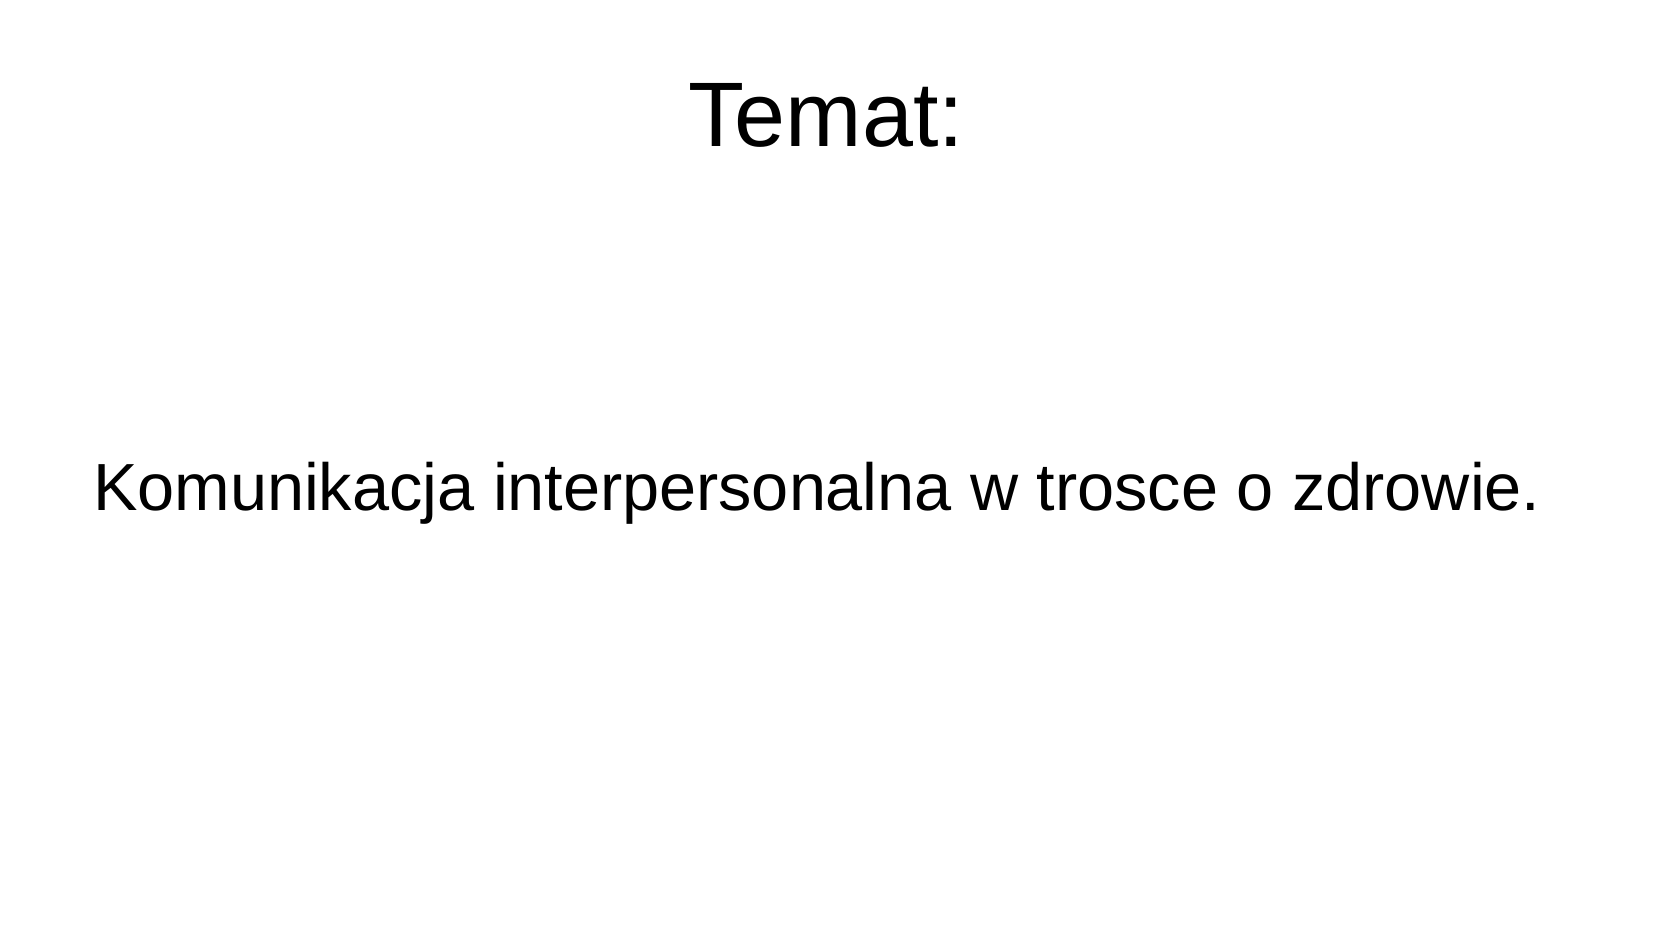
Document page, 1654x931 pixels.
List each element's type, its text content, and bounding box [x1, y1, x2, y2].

title Temat: [82, 37, 1571, 193]
subtitle Komunikacja interpersonalna w trosce o zdrowie. [82, 217, 1571, 758]
